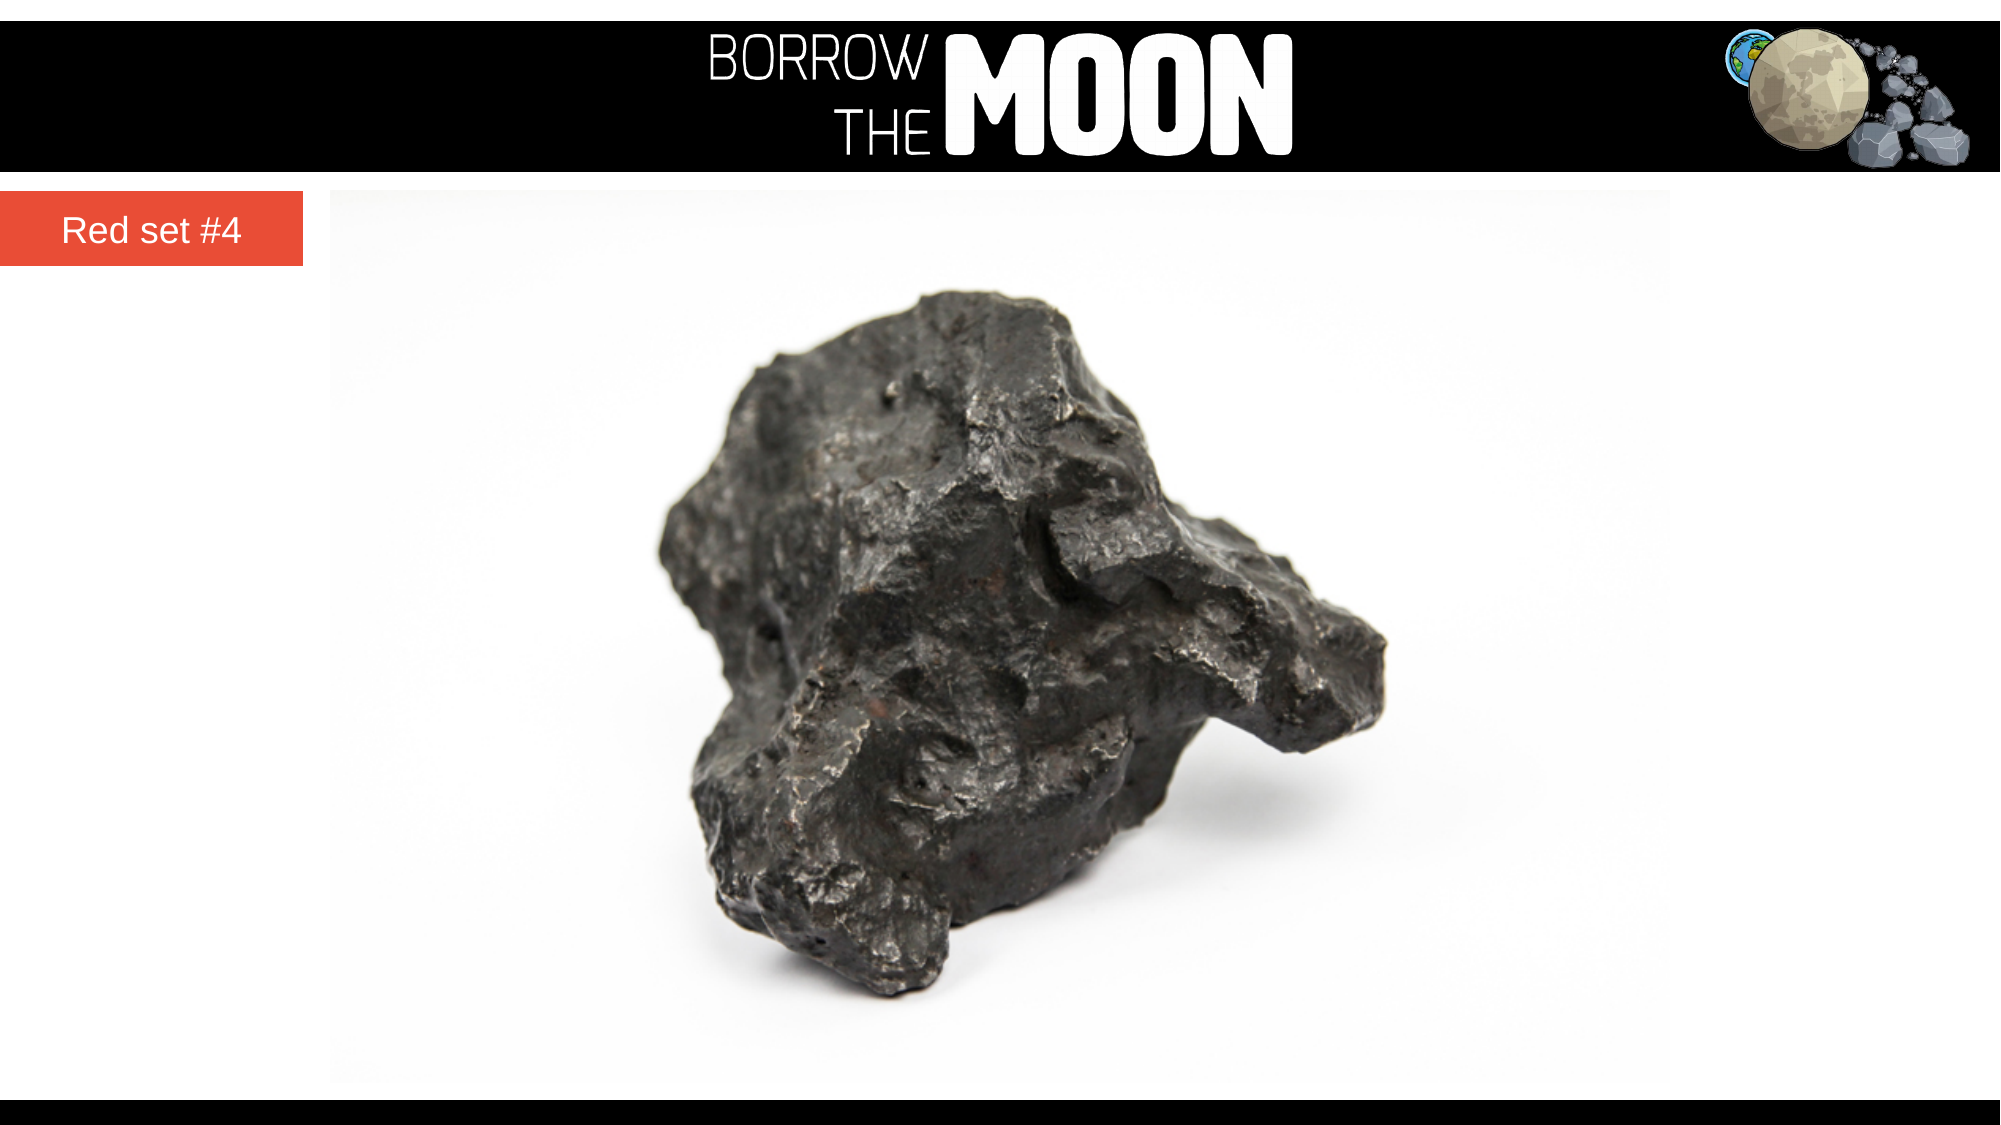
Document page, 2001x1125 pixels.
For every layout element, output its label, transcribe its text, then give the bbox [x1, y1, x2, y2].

picture [330, 190, 1670, 1083]
text_box Red set #4 [0, 191, 303, 266]
